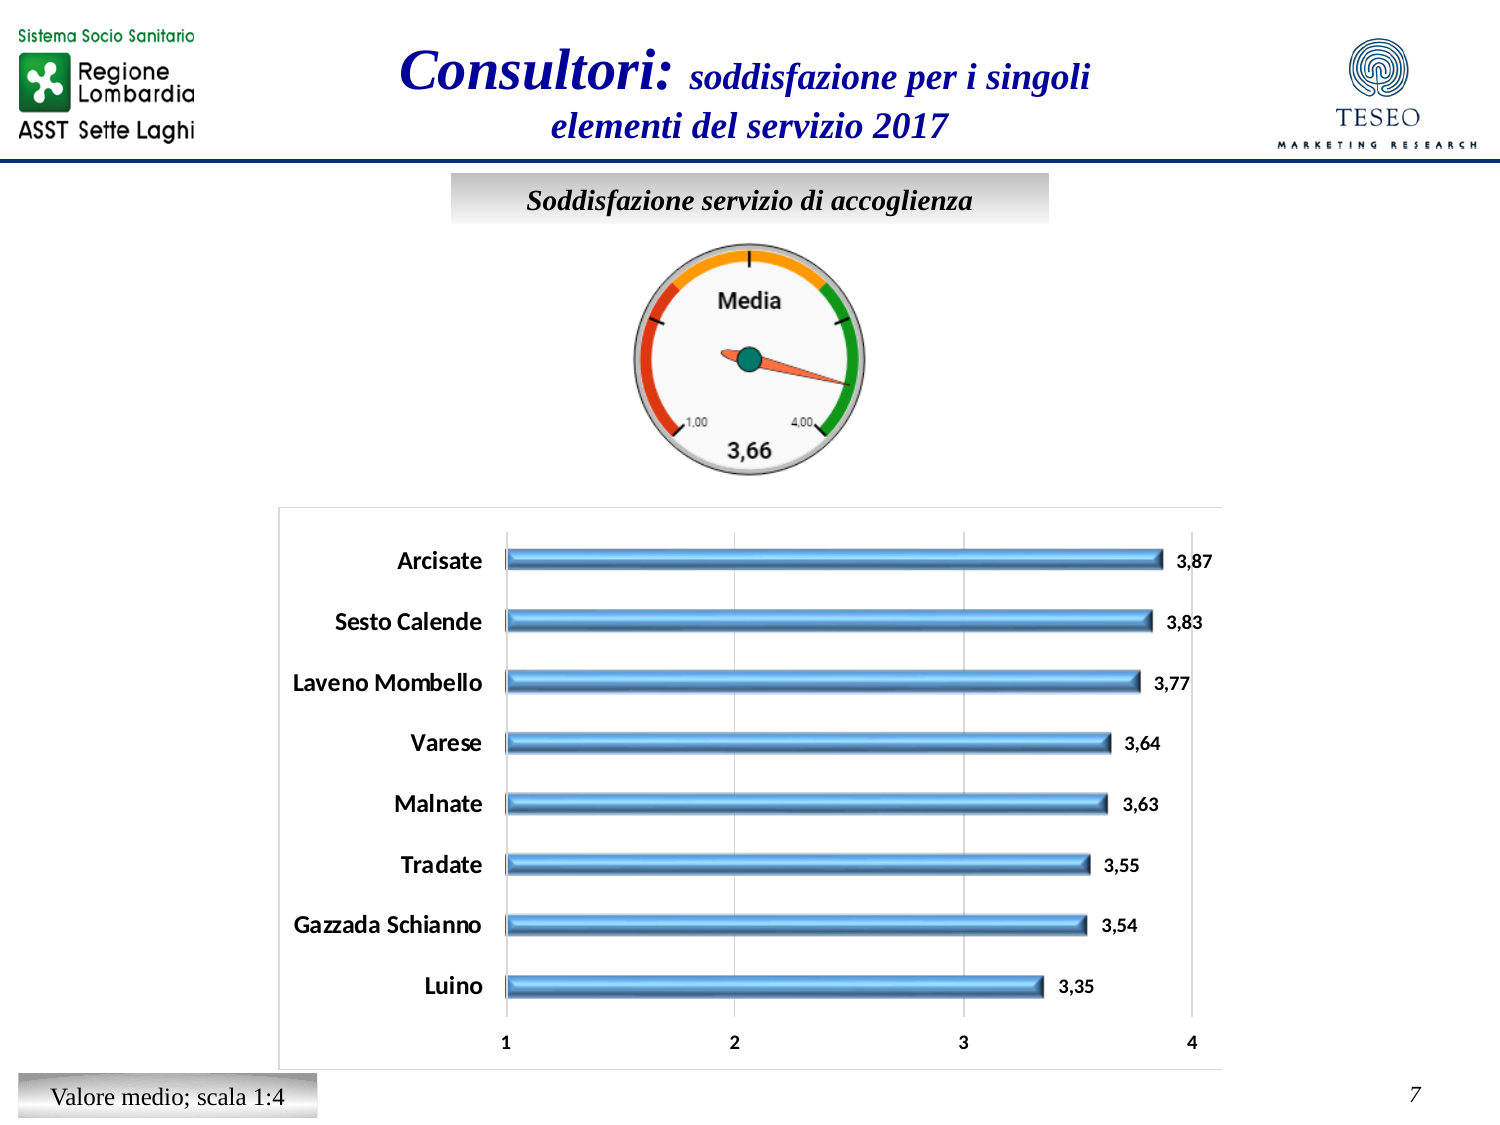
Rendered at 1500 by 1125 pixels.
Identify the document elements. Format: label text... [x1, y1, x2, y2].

text_box Soddisfazione servizio di accoglienza [451, 173, 1049, 224]
picture [19, 26, 194, 148]
picture [1294, 30, 1481, 149]
text_box Consultori: soddisfazione per i singoli elementi del servizio 2017 [206, 25, 1294, 151]
picture [278, 506, 1222, 1070]
text_box Valore medio; scala 1:4 [18, 1073, 318, 1118]
picture [619, 229, 881, 495]
